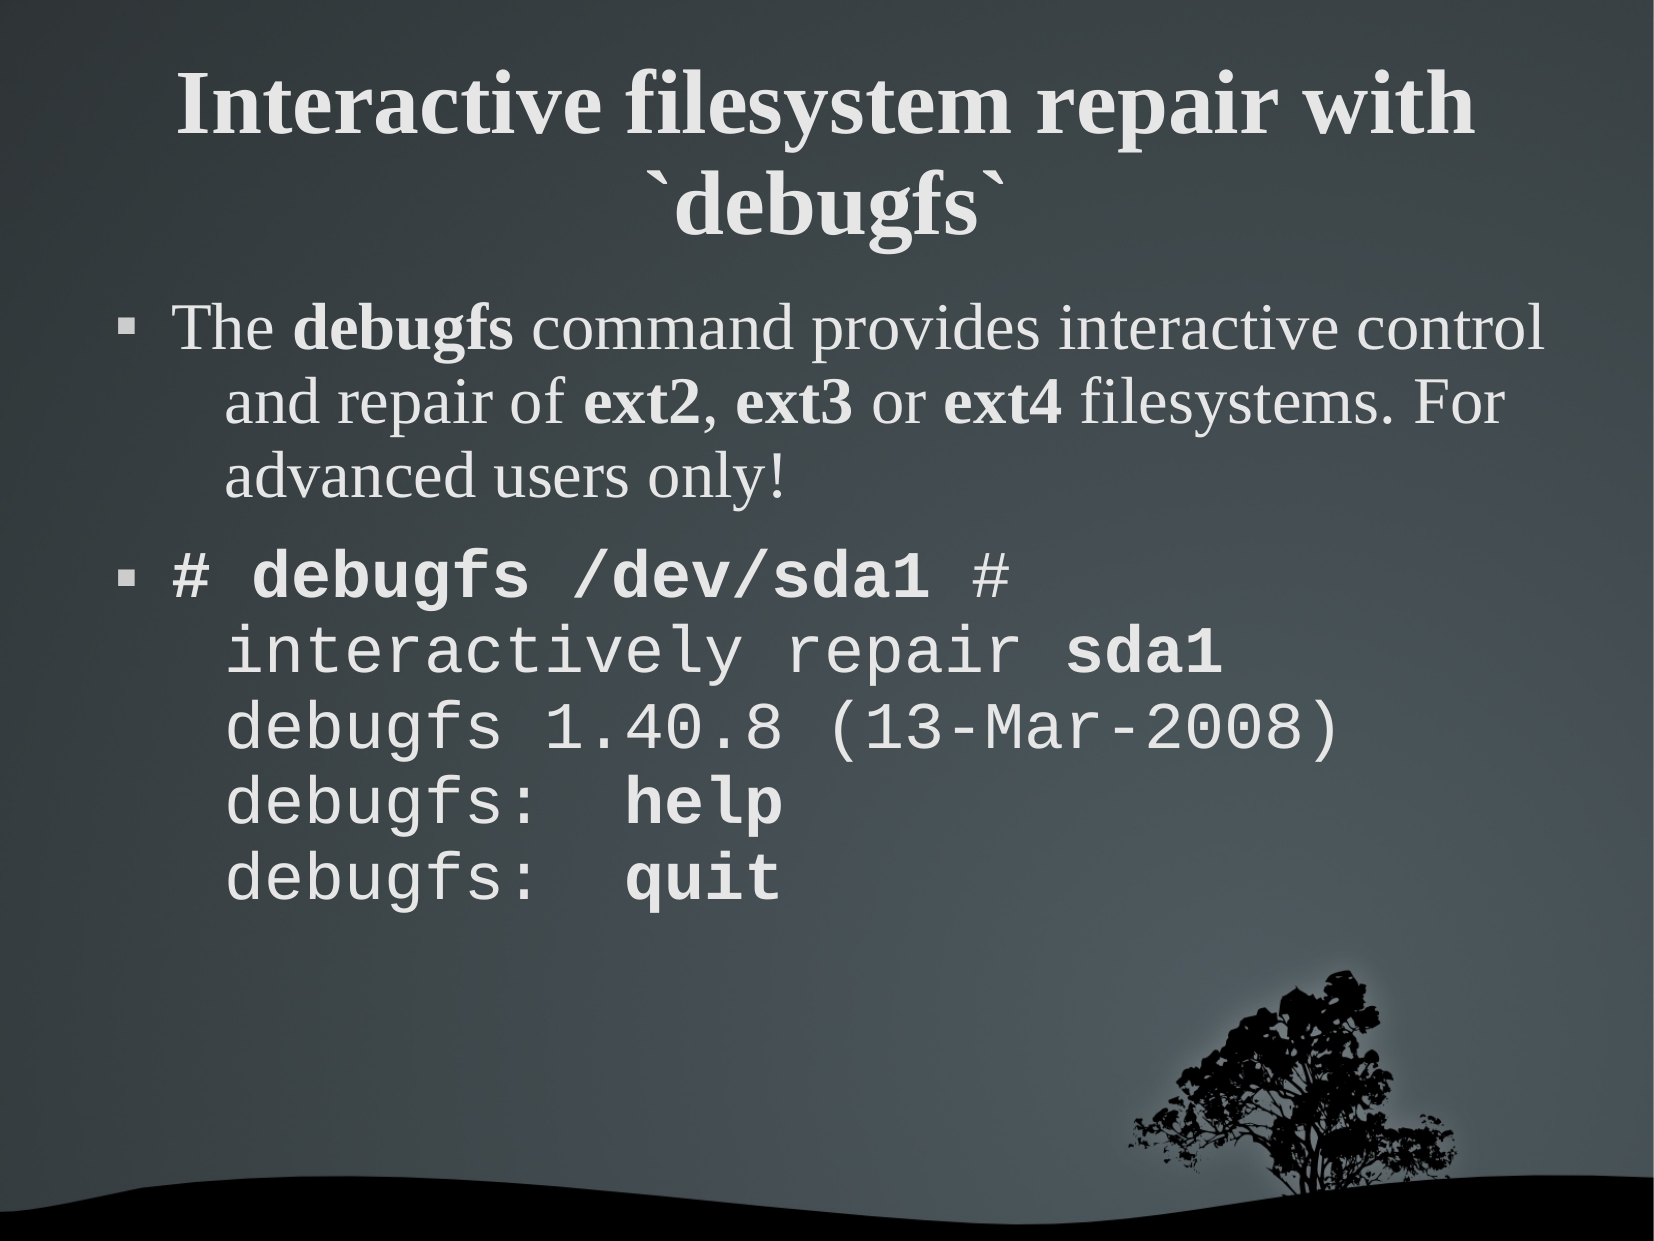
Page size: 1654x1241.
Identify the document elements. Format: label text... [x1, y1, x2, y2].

title Interactive filesystem repair with `debugfs` [82, 33, 1571, 273]
picture [0, 0, 1654, 1241]
list The debugfs command provides interactive control and repair of ext2, ext3 or ext4 filesystems. For advanced users only! # debugfs /dev/sda1 # interactively repair sda1 debugfs 1.40.8 (13-Mar-2008) debugfs: help debugfs: quit [82, 290, 1571, 1109]
